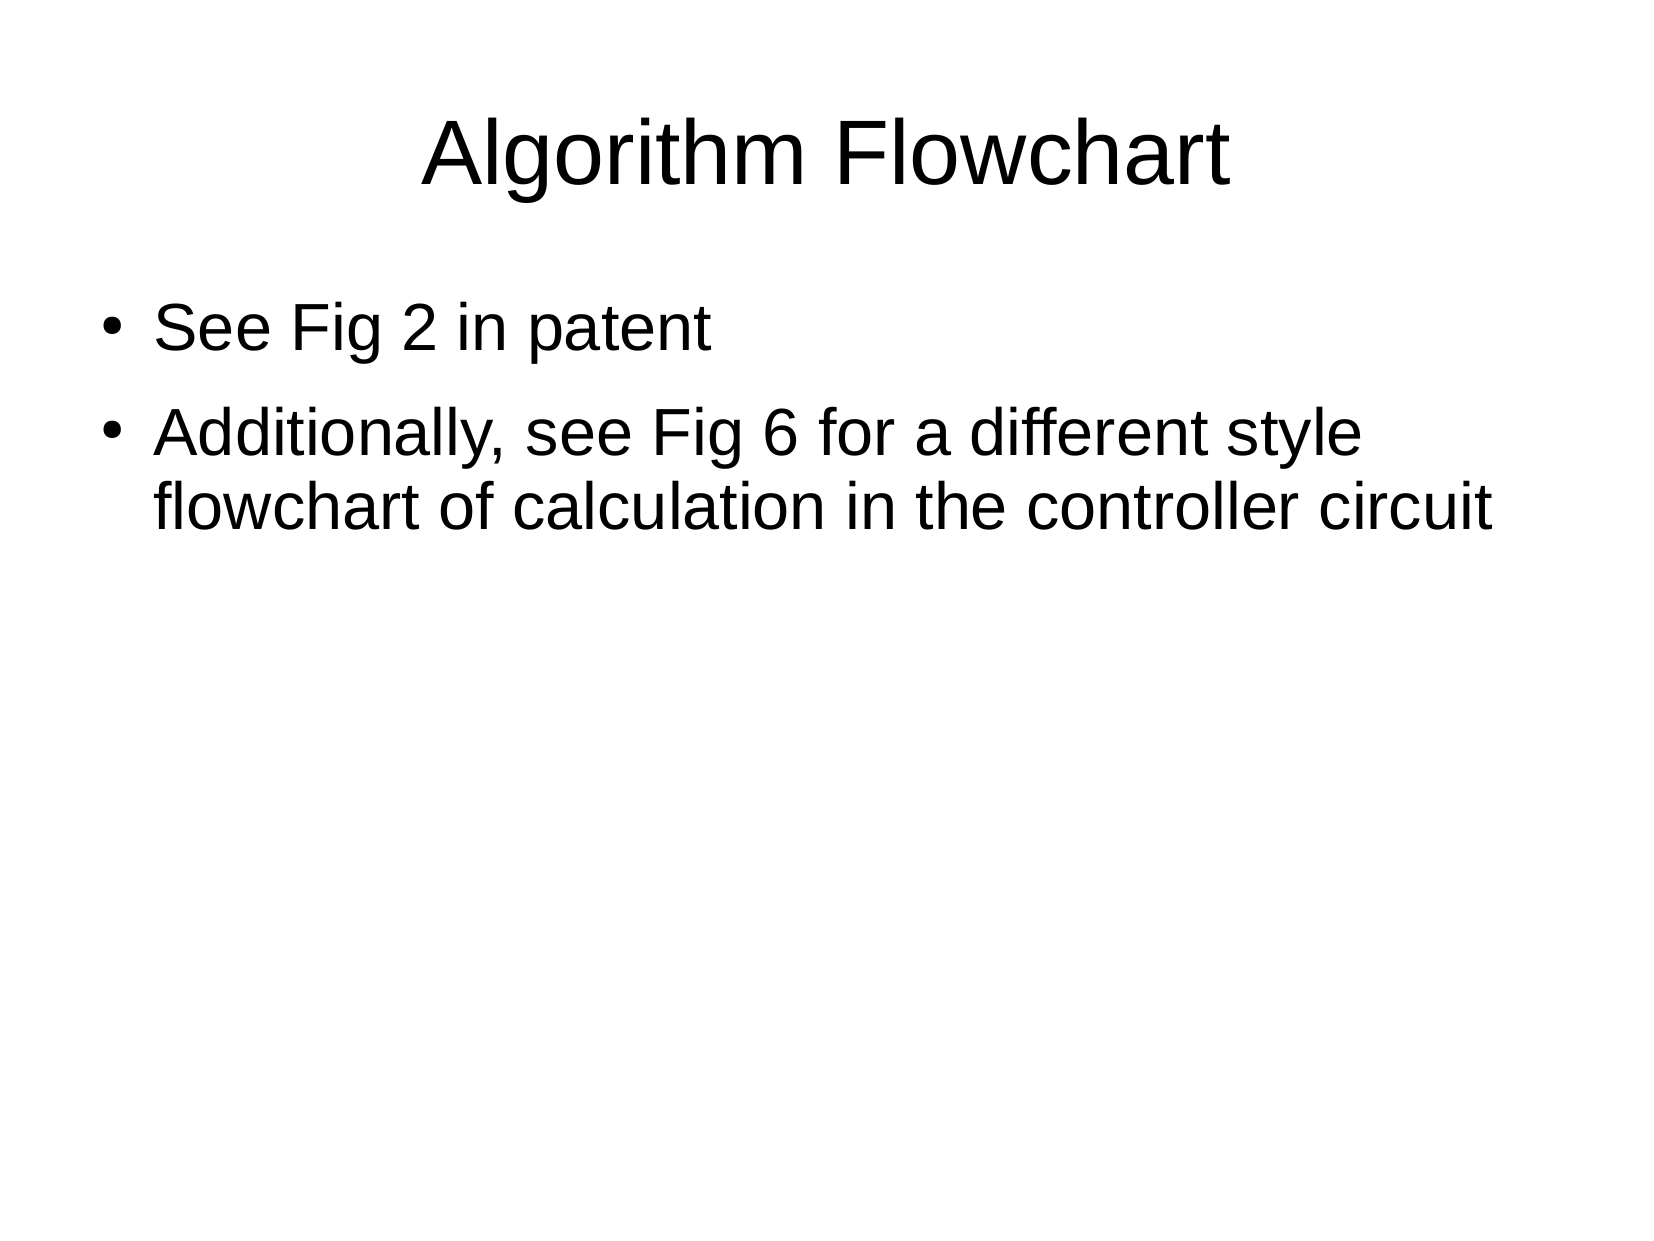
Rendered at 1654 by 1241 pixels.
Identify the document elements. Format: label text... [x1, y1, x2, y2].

title Algorithm Flowchart [82, 49, 1571, 257]
list See Fig 2 in patent Additionally, see Fig 6 for a different style flowchart of calculation in the controller circuit [82, 290, 1571, 1109]
